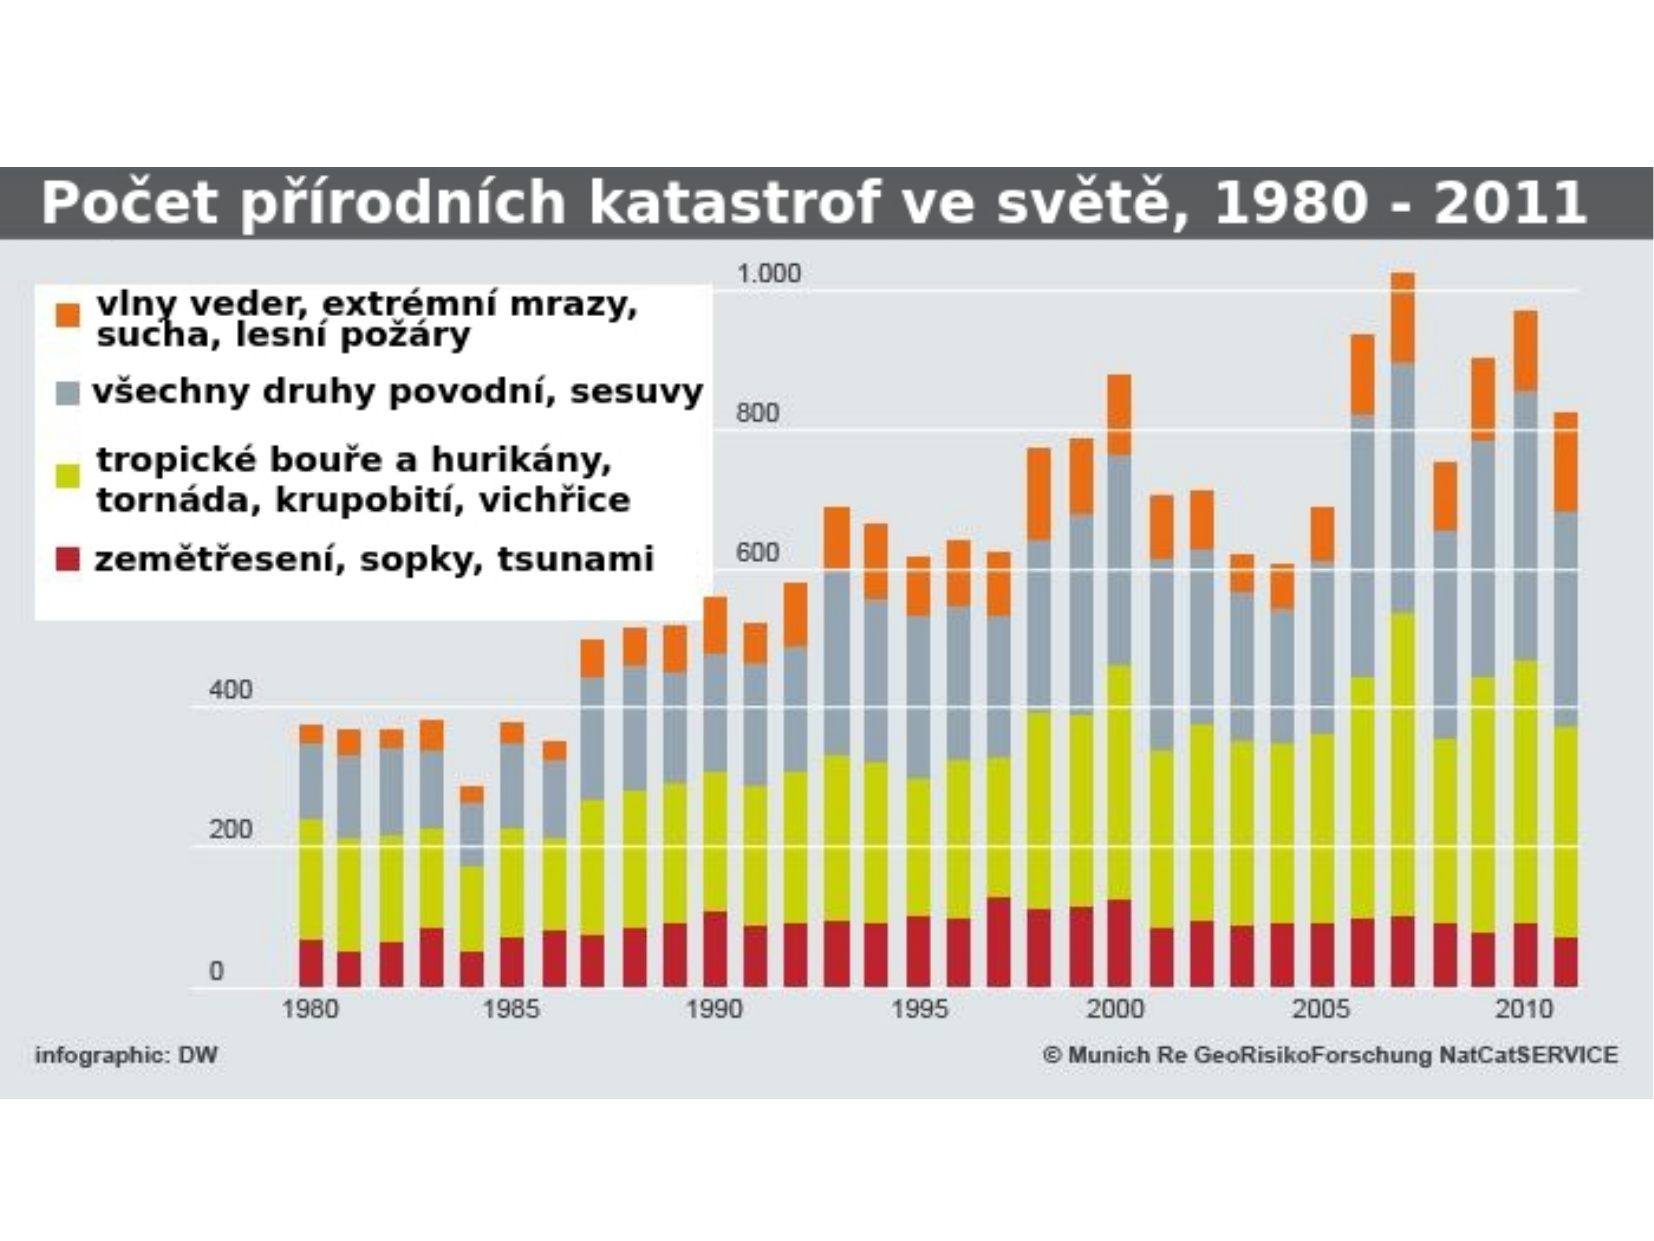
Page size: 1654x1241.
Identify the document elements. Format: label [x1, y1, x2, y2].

picture [0, 167, 1654, 1099]
